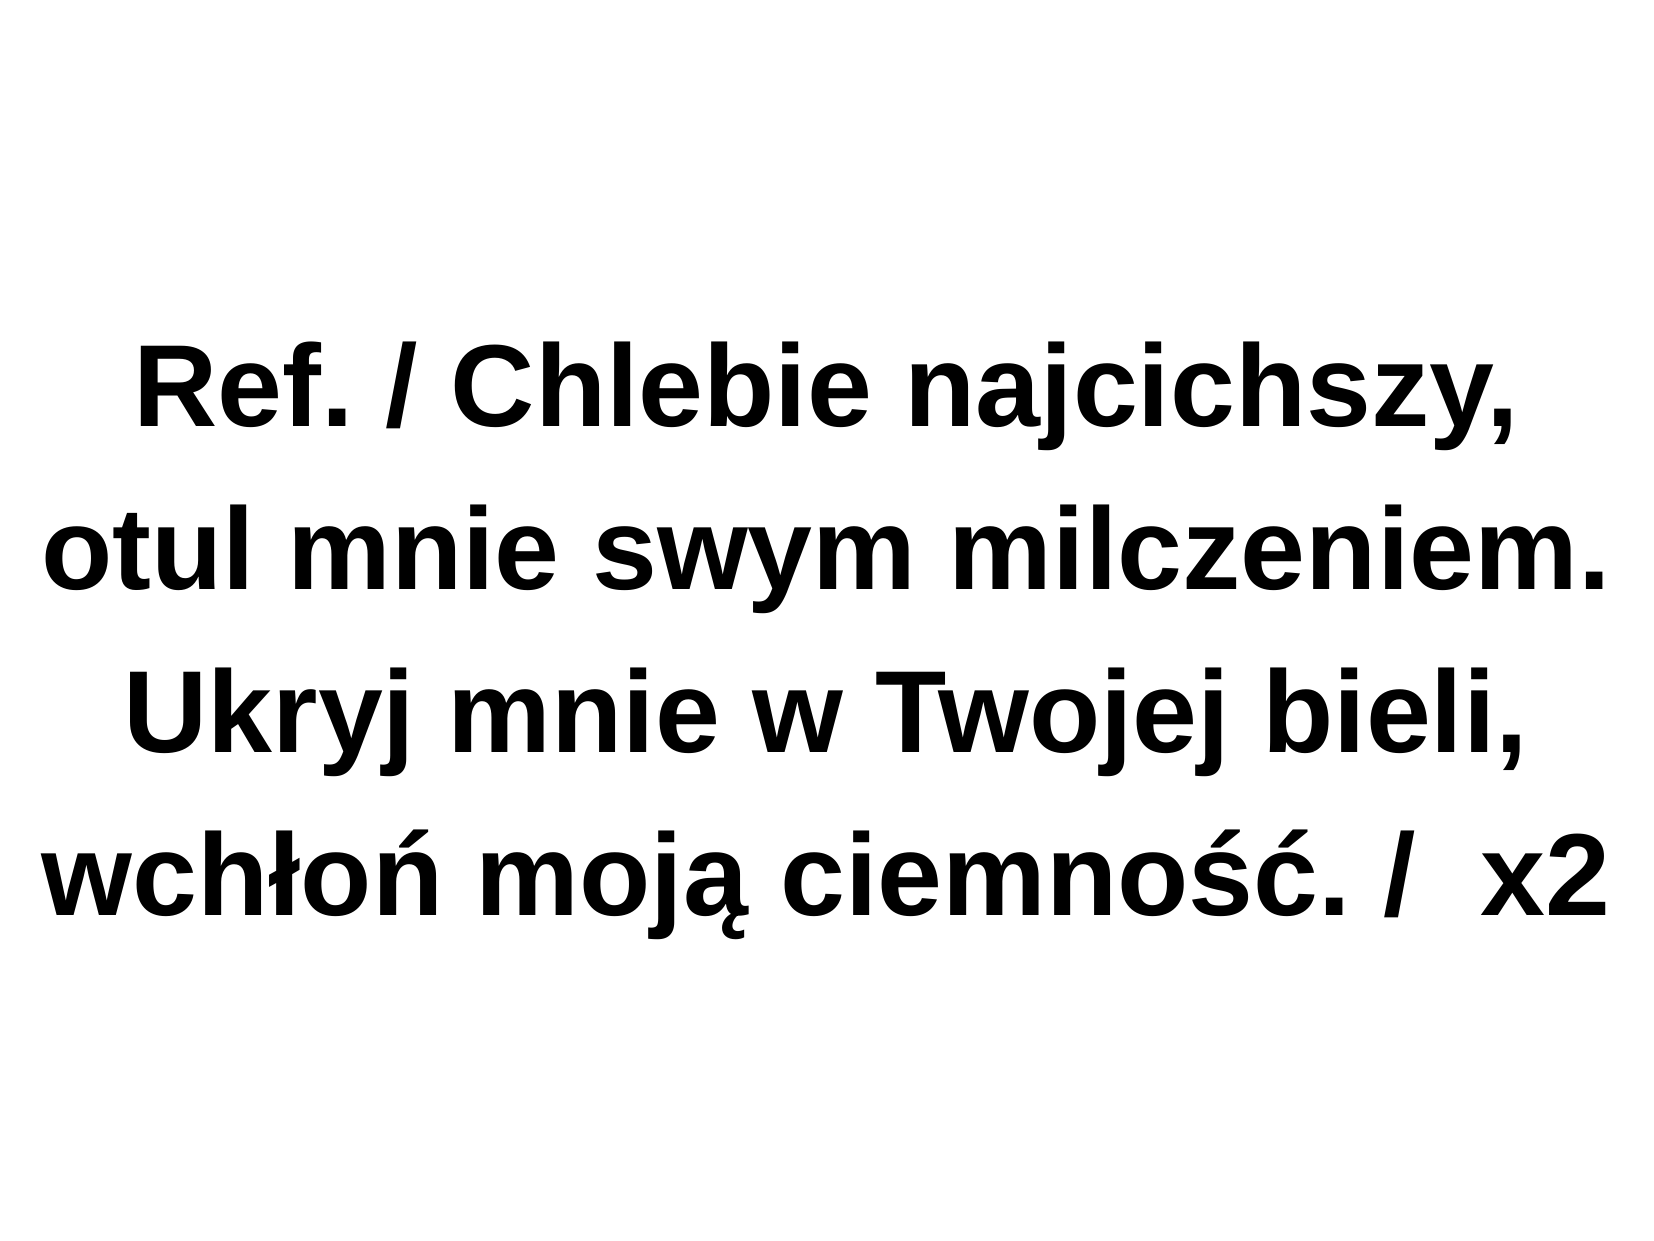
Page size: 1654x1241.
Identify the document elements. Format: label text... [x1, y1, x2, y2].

subtitle Ref. / Chlebie najcichszy, otul mnie swym milczeniem. Ukryj mnie w Twojej bieli, wchłoń moją ciemność. / x2 [0, 0, 1654, 1229]
